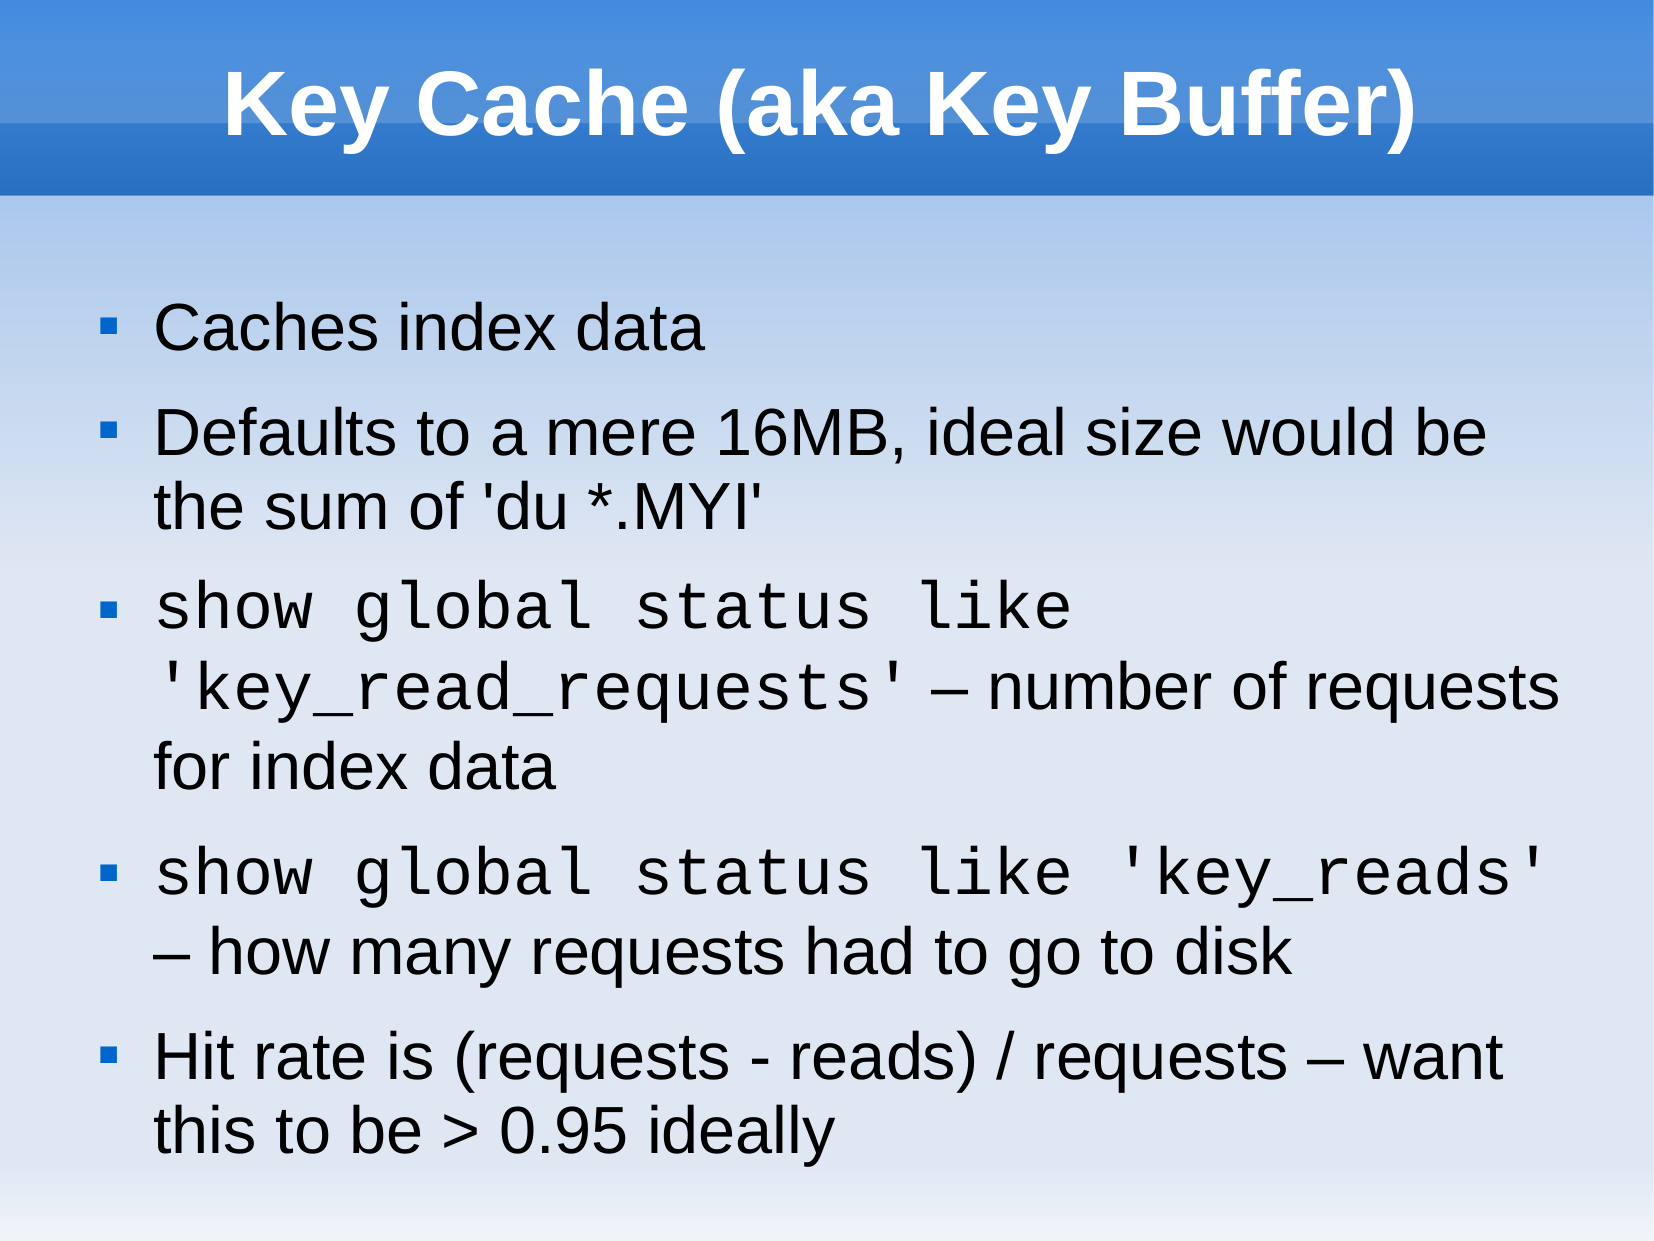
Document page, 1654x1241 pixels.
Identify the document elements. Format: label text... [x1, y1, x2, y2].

picture [0, 0, 1654, 1241]
list Caches index data Defaults to a mere 16MB, ideal size would be the sum of 'du *.MYI' show global status like 'key_read_requests' – number of requests for index data show global status like 'key_reads' – how many requests had to go to disk Hit rate is (requests - reads) / requests – want this to be > 0.95 ideally [82, 290, 1571, 1169]
title Key Cache (aka Key Buffer) [76, 0, 1565, 208]
